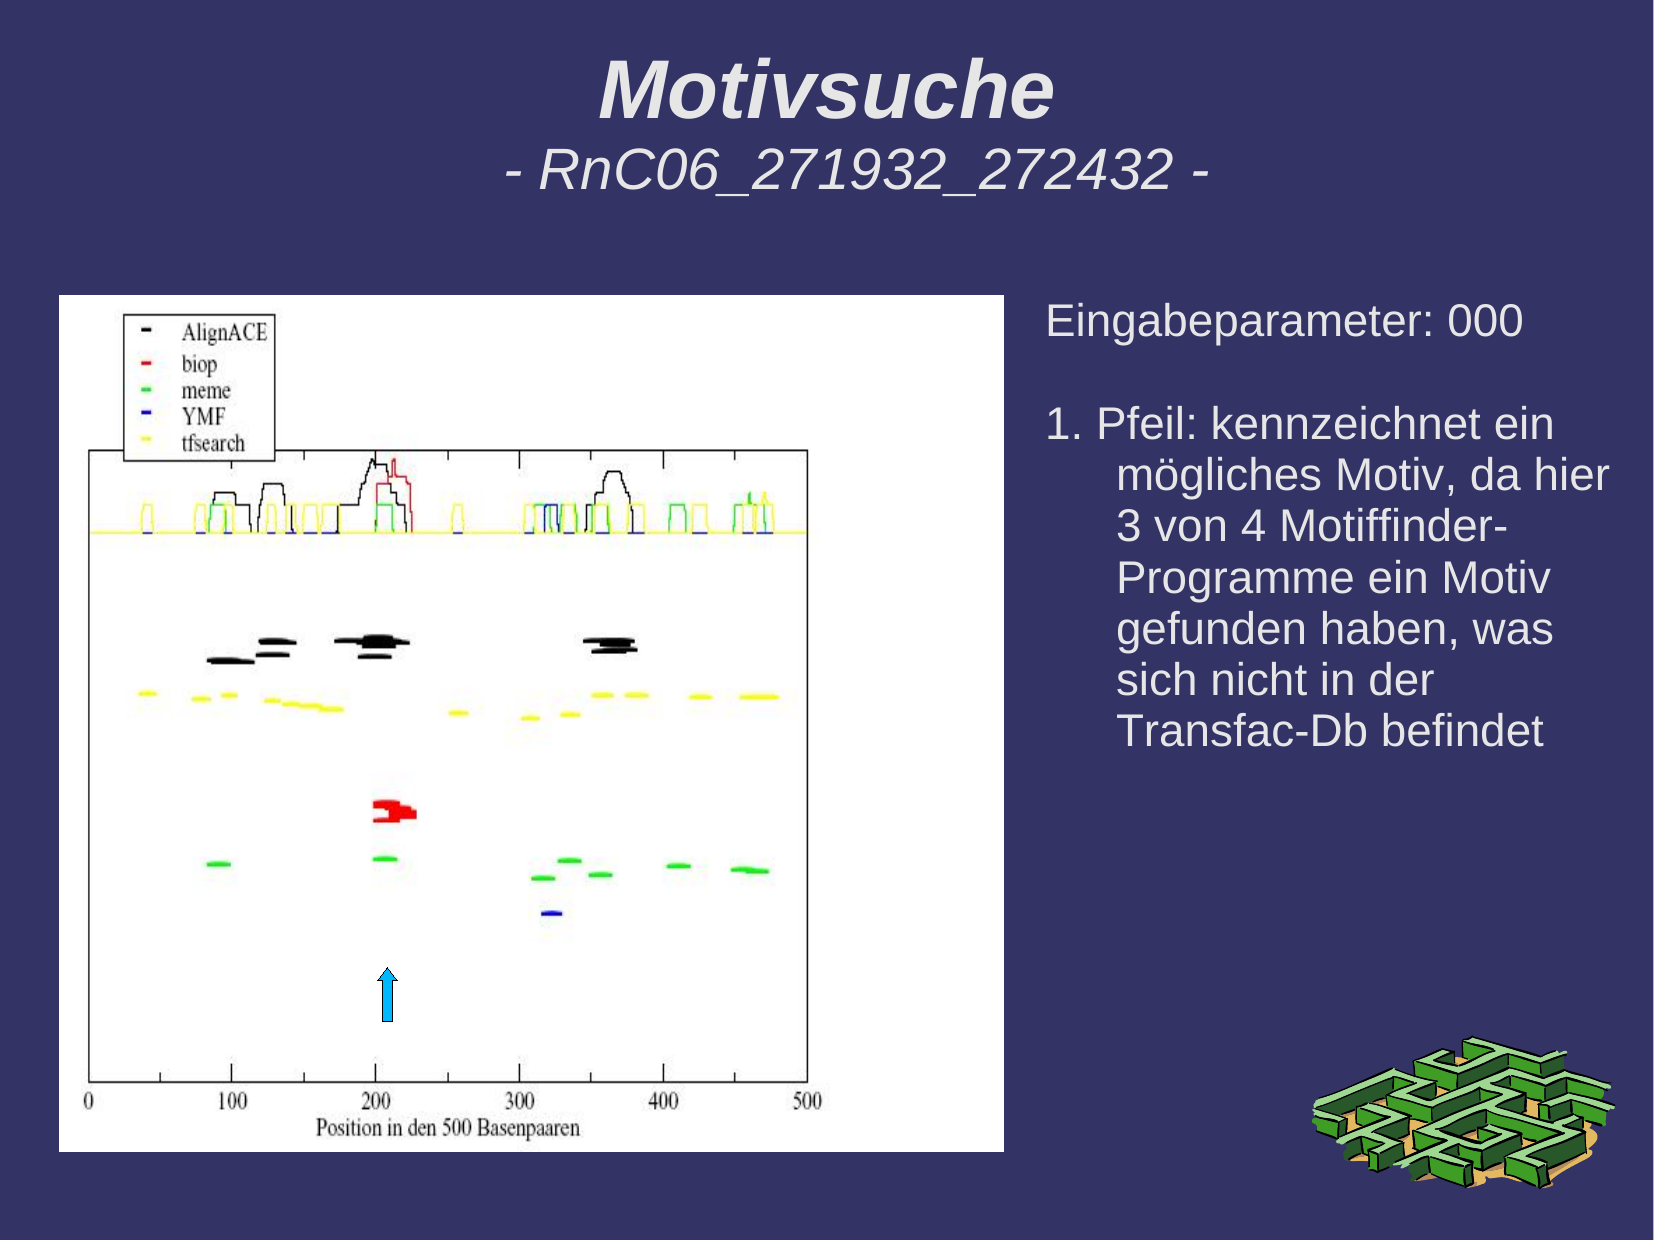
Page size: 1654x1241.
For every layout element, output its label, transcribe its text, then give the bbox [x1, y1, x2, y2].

list Eingabeparameter: 000 1. Pfeil: kennzeichnet ein mögliches Motiv, da hier 3 von 4 Motiffinder-Programme ein Motiv gefunden haben, was sich nicht in der Transfac-Db befindet [1033, 295, 1625, 1147]
picture [59, 295, 1004, 1152]
text_box [377, 967, 398, 1022]
title Motivsuche - RnC06_271932_272432 - [121, 19, 1534, 227]
